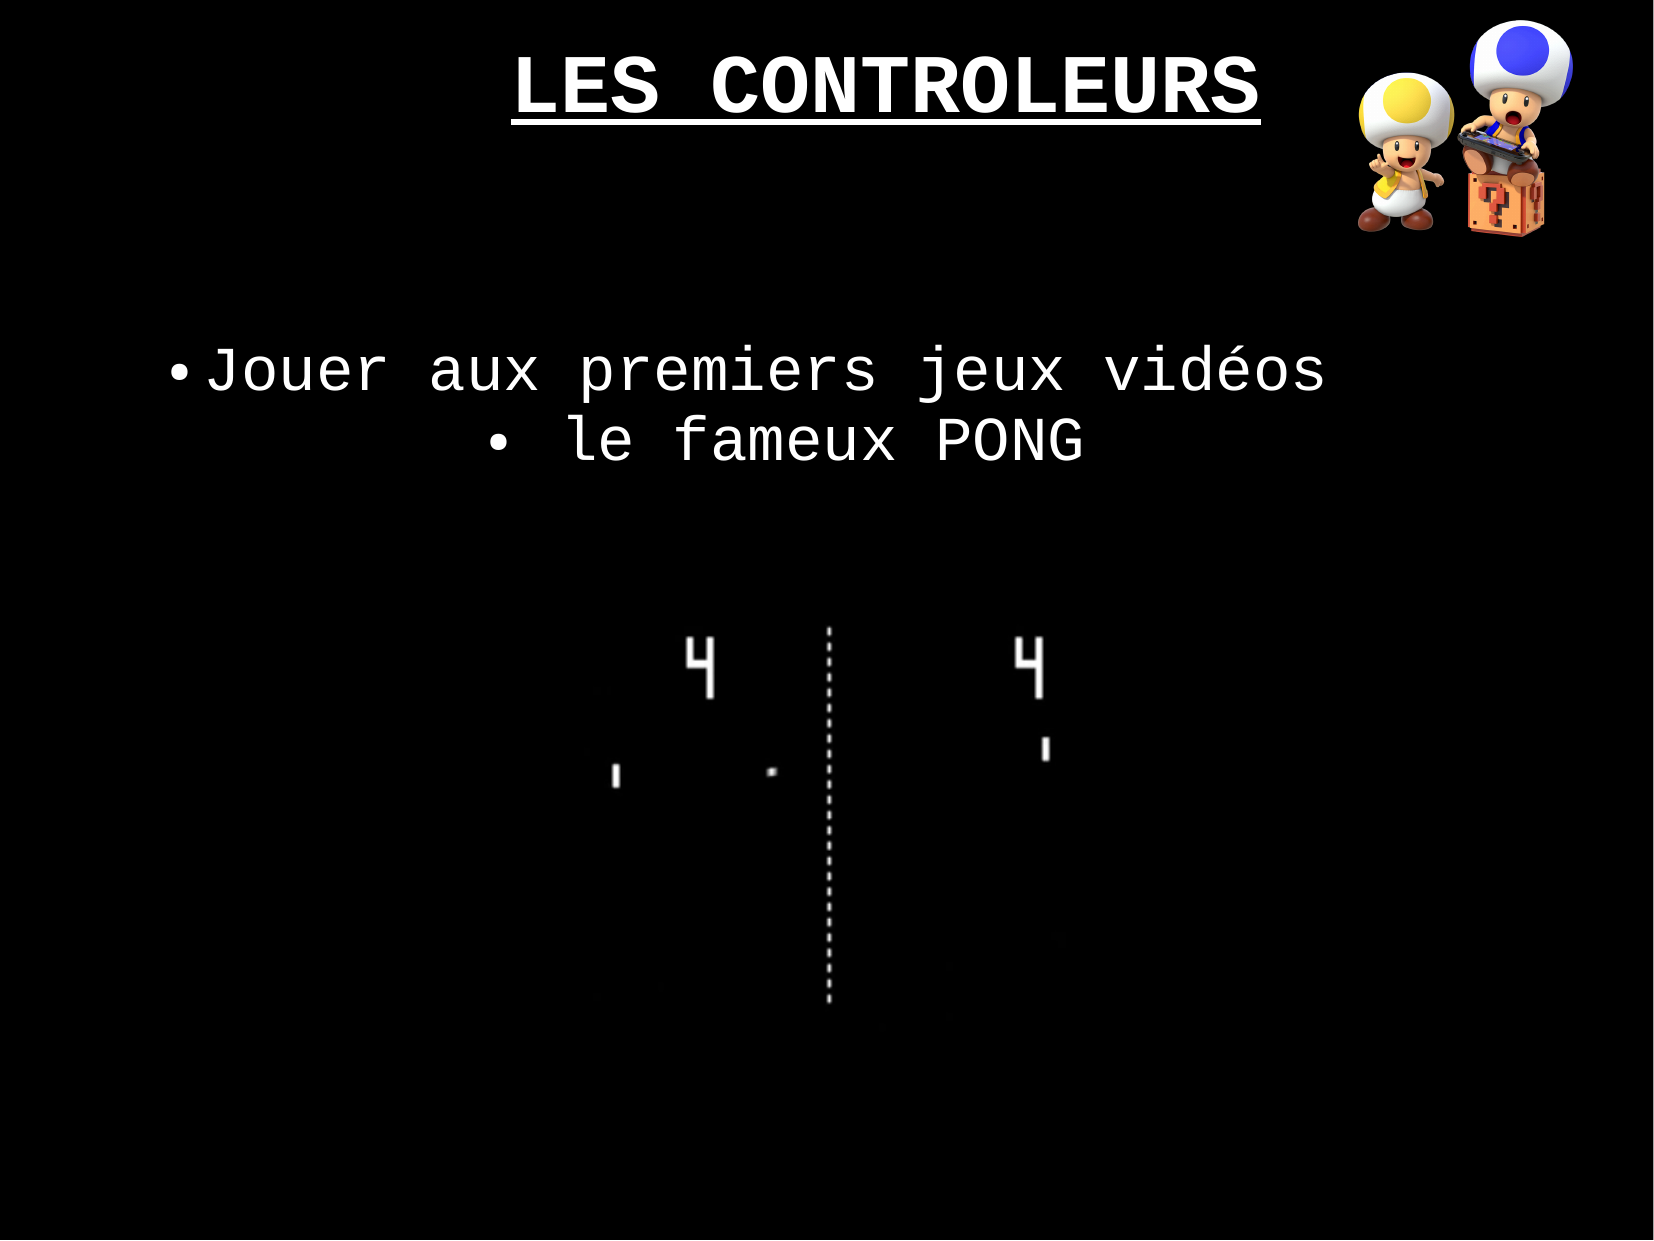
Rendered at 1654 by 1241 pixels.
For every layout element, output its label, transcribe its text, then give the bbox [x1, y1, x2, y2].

text_box Jouer aux premiers jeux vidéos le fameux PONG [153, 330, 1607, 556]
picture [1358, 20, 1573, 237]
text_box LES CONTROLEURS [496, 35, 1335, 204]
picture [555, 590, 1123, 1040]
